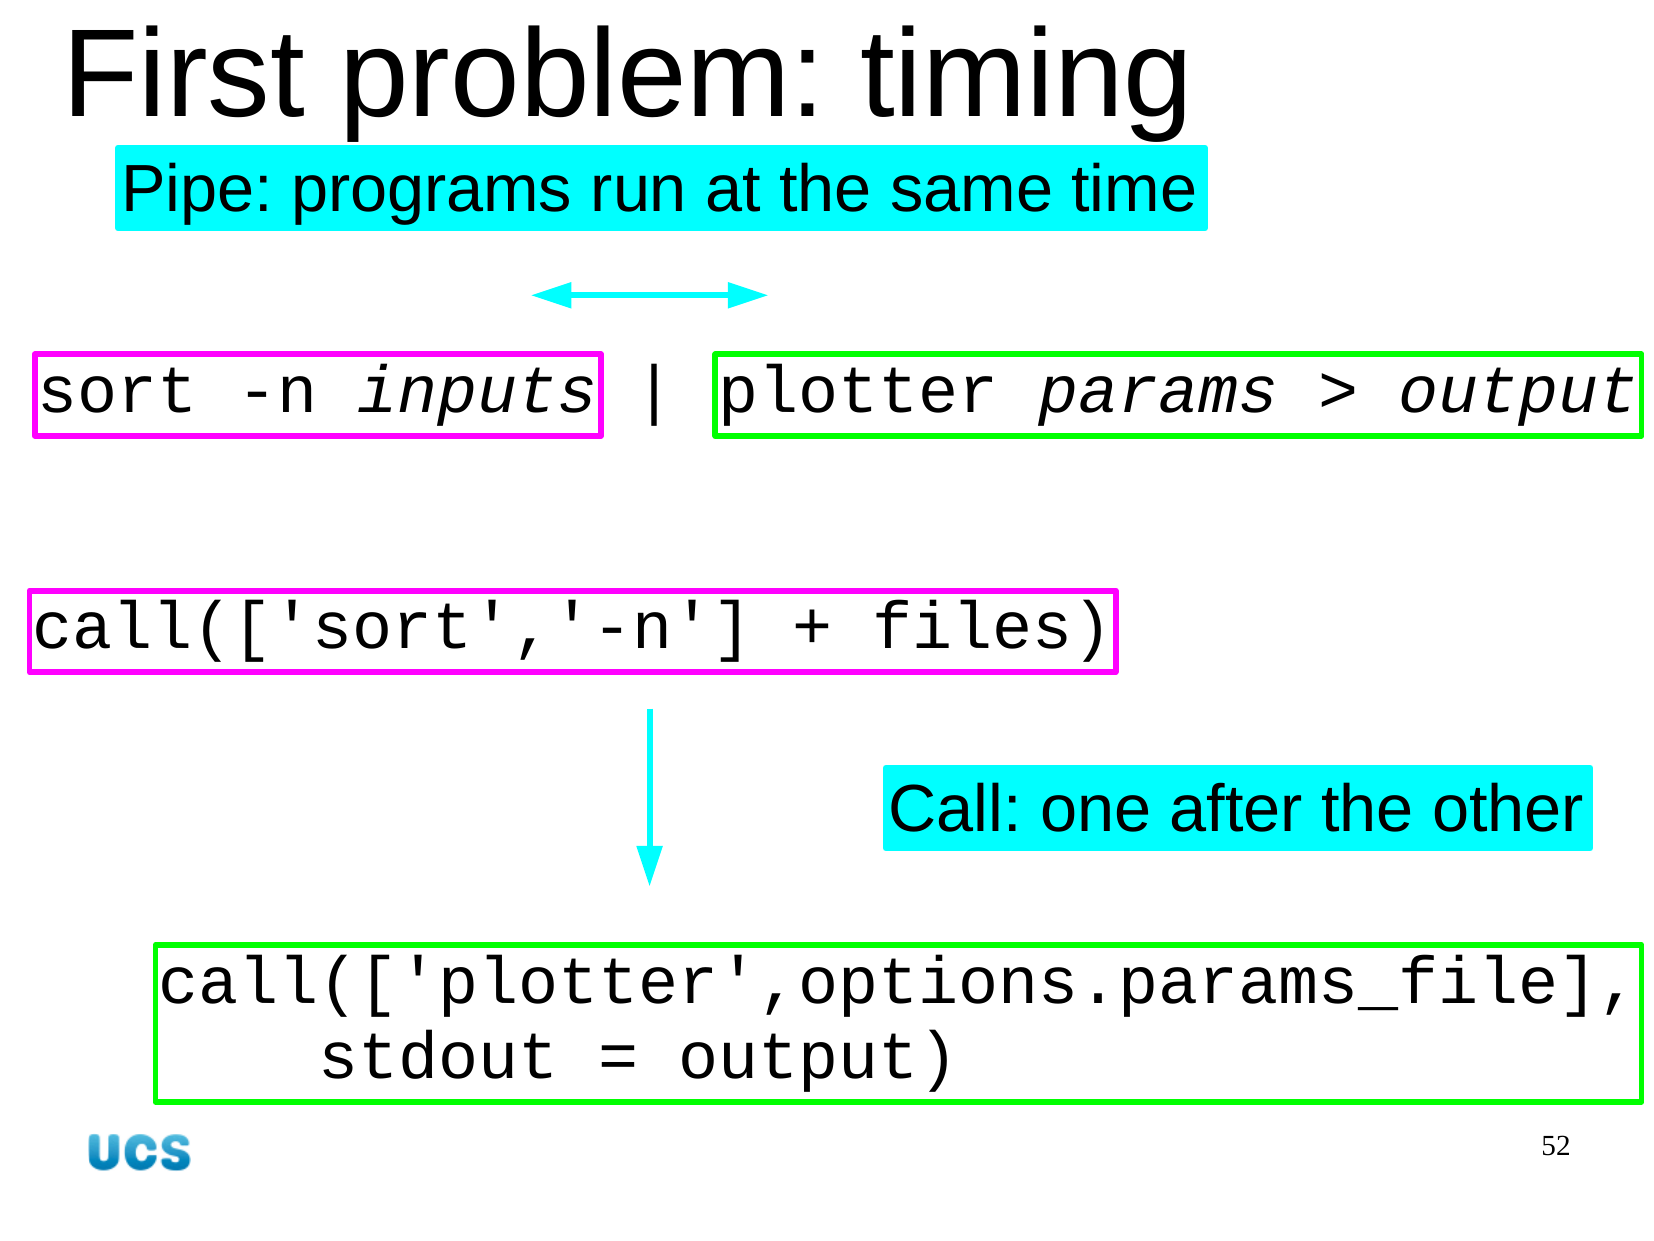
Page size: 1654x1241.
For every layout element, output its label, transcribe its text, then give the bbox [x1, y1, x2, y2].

text_box | [631, 354, 678, 436]
text_box sort -n inputs [34, 354, 601, 436]
text_box call(['sort','-n'] + files) [29, 590, 1116, 673]
text_box Call: one after the other [885, 767, 1591, 849]
picture [88, 1133, 191, 1172]
text_box Pipe: programs run at the same time [118, 147, 1205, 229]
text_box call(['plotter',options.params_file], stdout = output) [155, 944, 1642, 1102]
text_box plotter params > output [715, 354, 1642, 436]
text_box First problem: timing [59, 0, 1198, 146]
